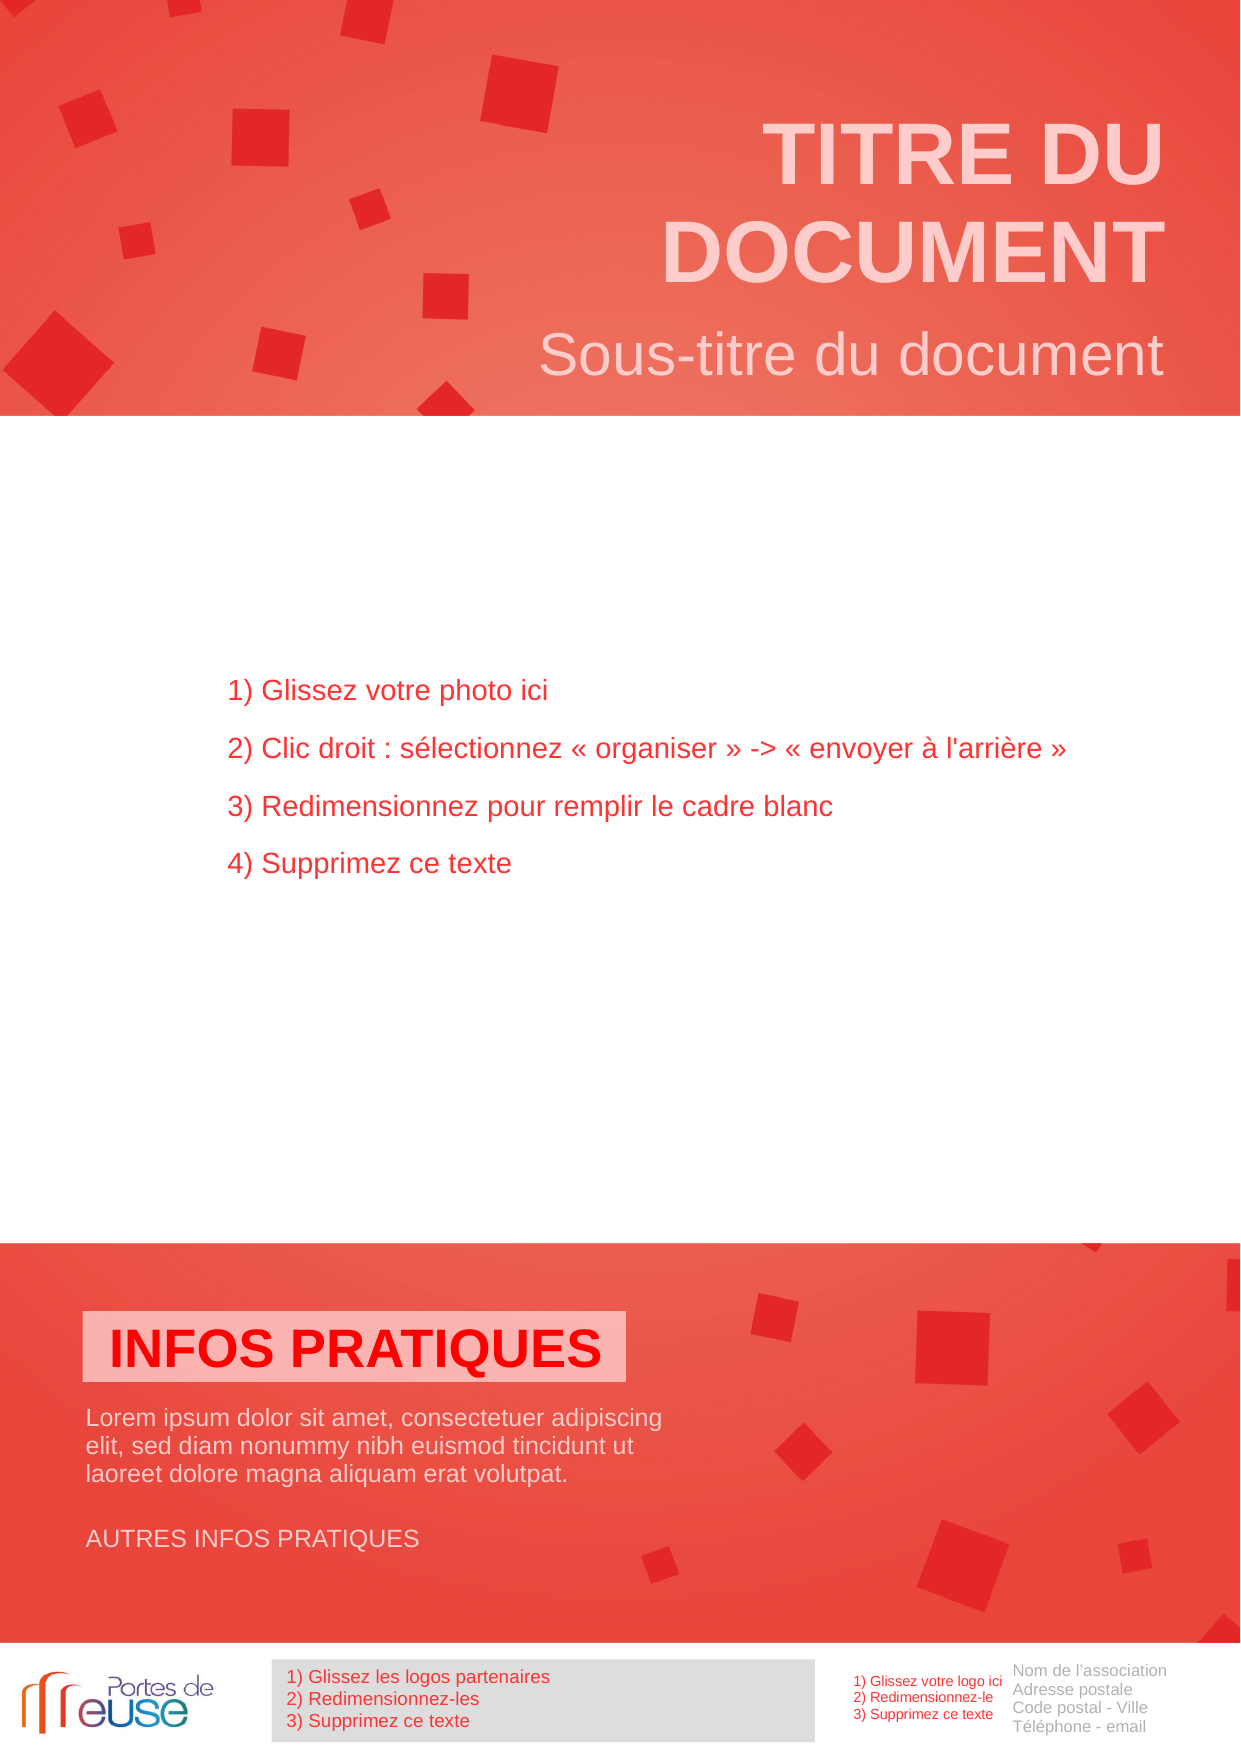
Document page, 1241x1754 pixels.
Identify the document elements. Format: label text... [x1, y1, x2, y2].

text_box Nom de l’association Adresse postale Code postal - Ville Téléphone - email [998, 1653, 1199, 1743]
picture [0, 0, 1241, 416]
text_box INFOS PRATIQUES [94, 1311, 631, 1396]
text_box TITRE DU DOCUMENT [484, 44, 1181, 309]
text_box Lorem ipsum dolor sit amet, consectetuer adipiscing elit, sed diam nonummy nibh euismod tincidunt ut laoreet dolore magna aliquam erat volutpat. [70, 1396, 686, 1495]
text_box 1) Glissez les logos partenaires 2) Redimensionnez-les 3) Supprimez ce texte [271, 1659, 564, 1739]
text_box 1) Glissez votre logo ici 2) Redimensionnez-le 3) Supprimez ce texte [838, 1665, 1019, 1748]
text_box AUTRES INFOS PRATIQUES [70, 1517, 437, 1564]
text_box Sous-titre du document [348, 312, 1180, 407]
text_box 1) Glissez votre photo ici 2) Clic droit : sélectionnez « organiser » -> « envoyer à l'arrière » 3) Redimensionnez pour remplir le cadre blanc 4) Supprimez ce texte [212, 666, 1079, 945]
text_box [271, 1659, 815, 1743]
text_box [82, 1311, 94, 1382]
picture [0, 1243, 1241, 1754]
